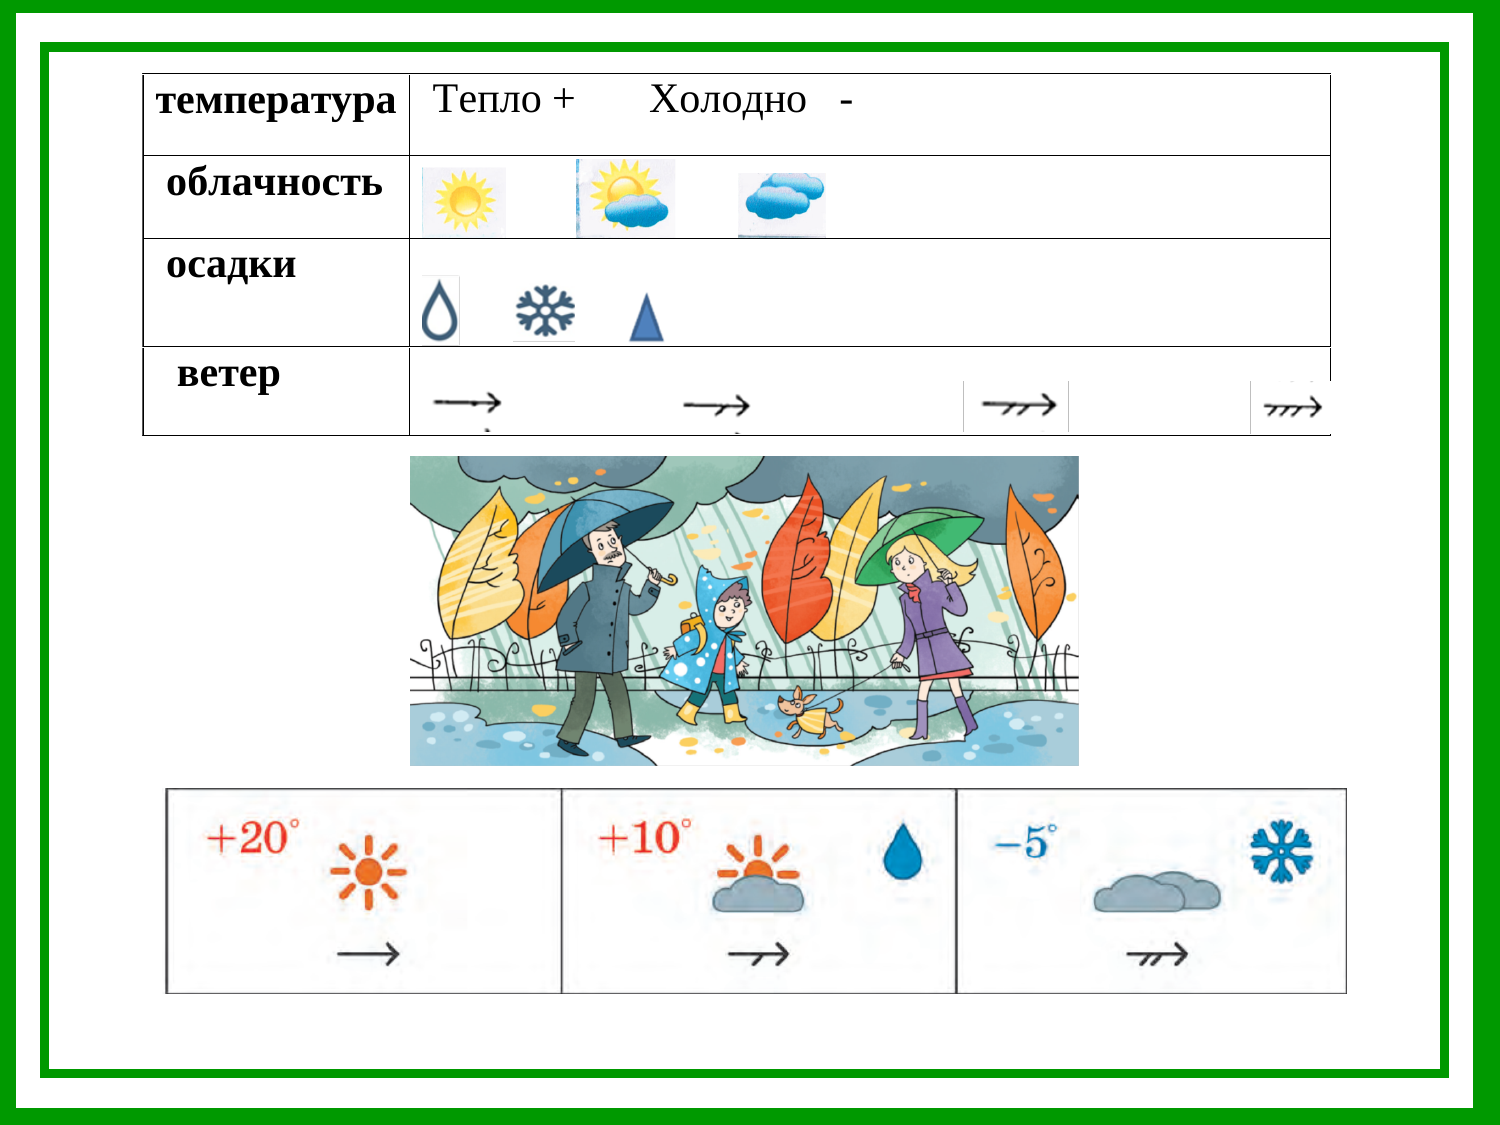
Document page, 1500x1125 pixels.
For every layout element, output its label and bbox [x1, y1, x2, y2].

picture [162, 788, 1347, 995]
picture [142, 41, 1347, 766]
